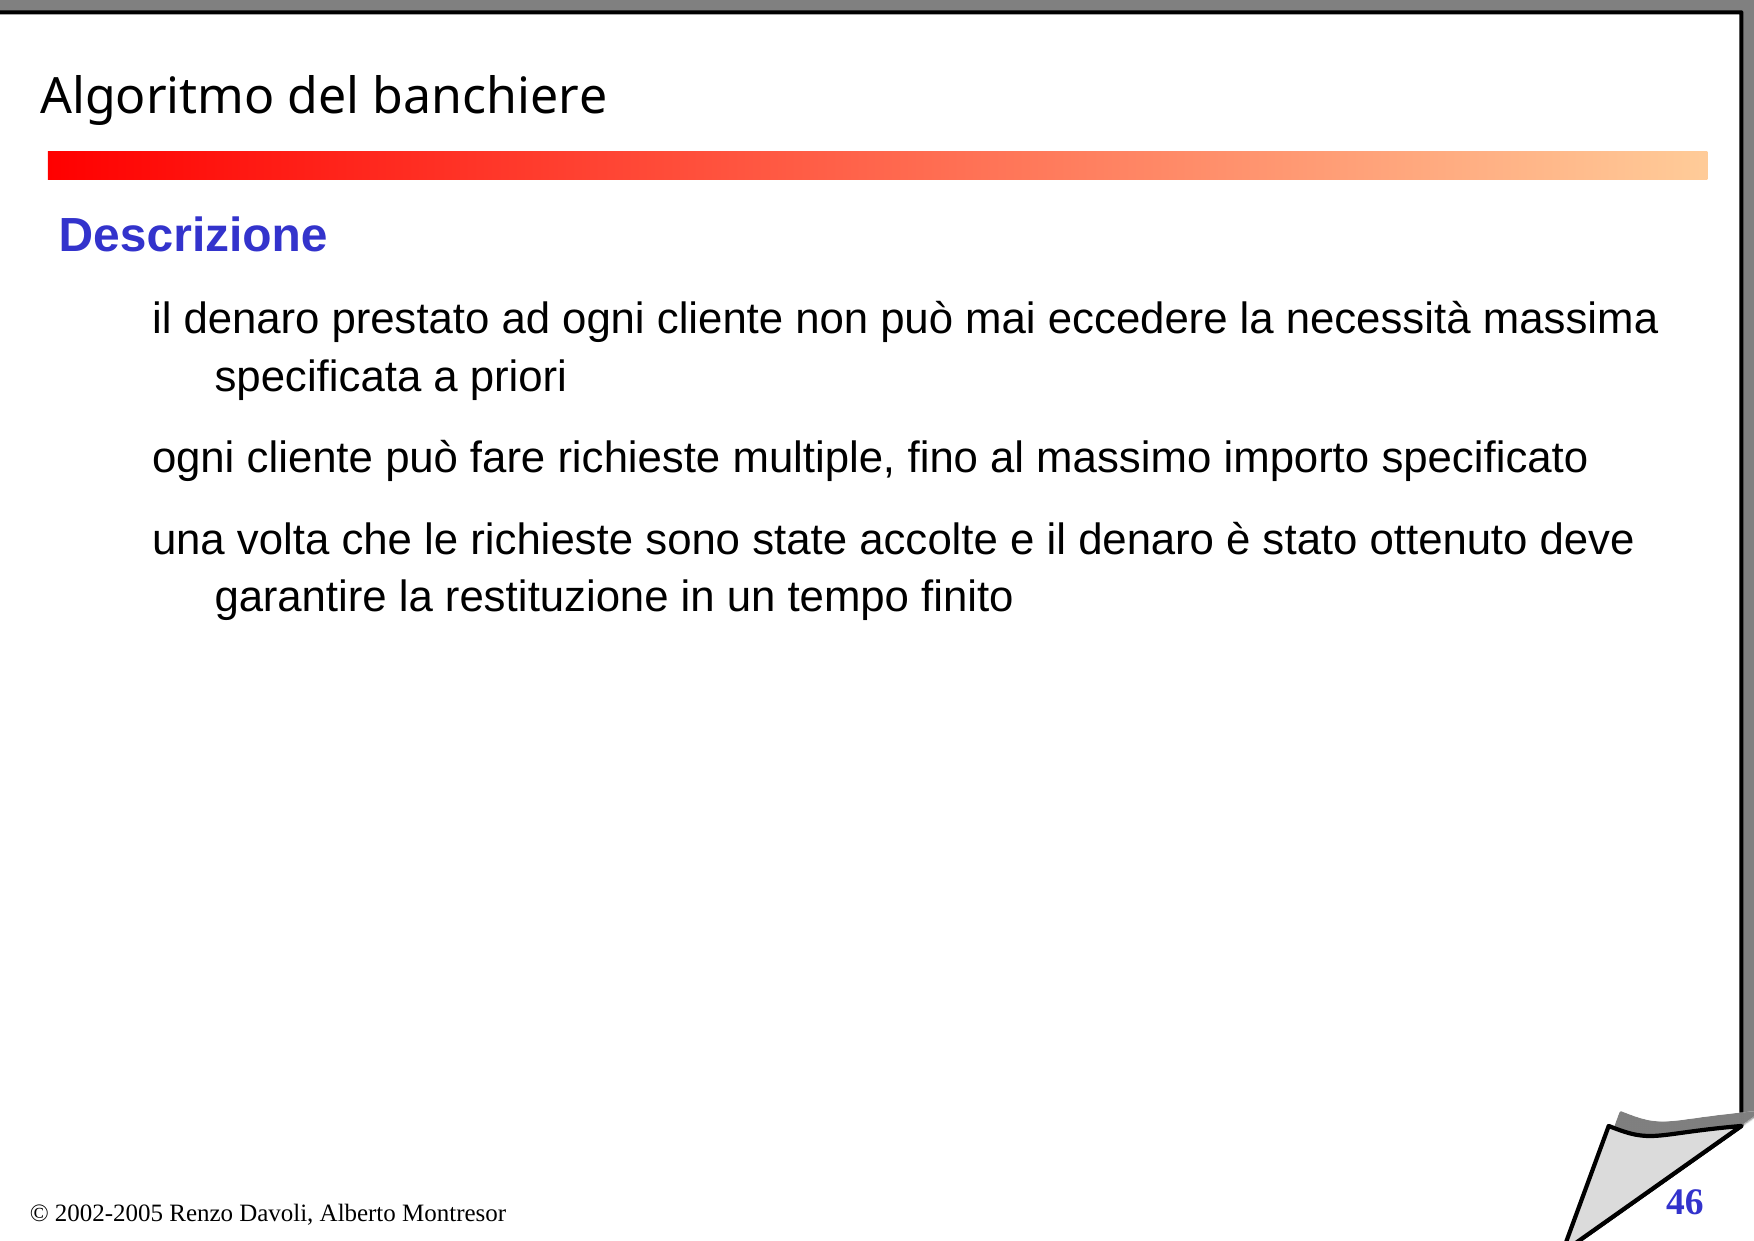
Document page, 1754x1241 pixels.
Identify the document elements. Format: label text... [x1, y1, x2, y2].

title Algoritmo del banchiere [40, 49, 1714, 144]
list Descrizione il denaro prestato ad ogni cliente non può mai eccedere la necessità massima specificata a priori ogni cliente può fare richieste multiple, fino al massimo importo specificato una volta che le richieste sono state accolte e il denaro è stato ottenuto deve garantire la restituzione in un tempo finito [58, 206, 1696, 815]
text_box q [750, 152, 754, 179]
